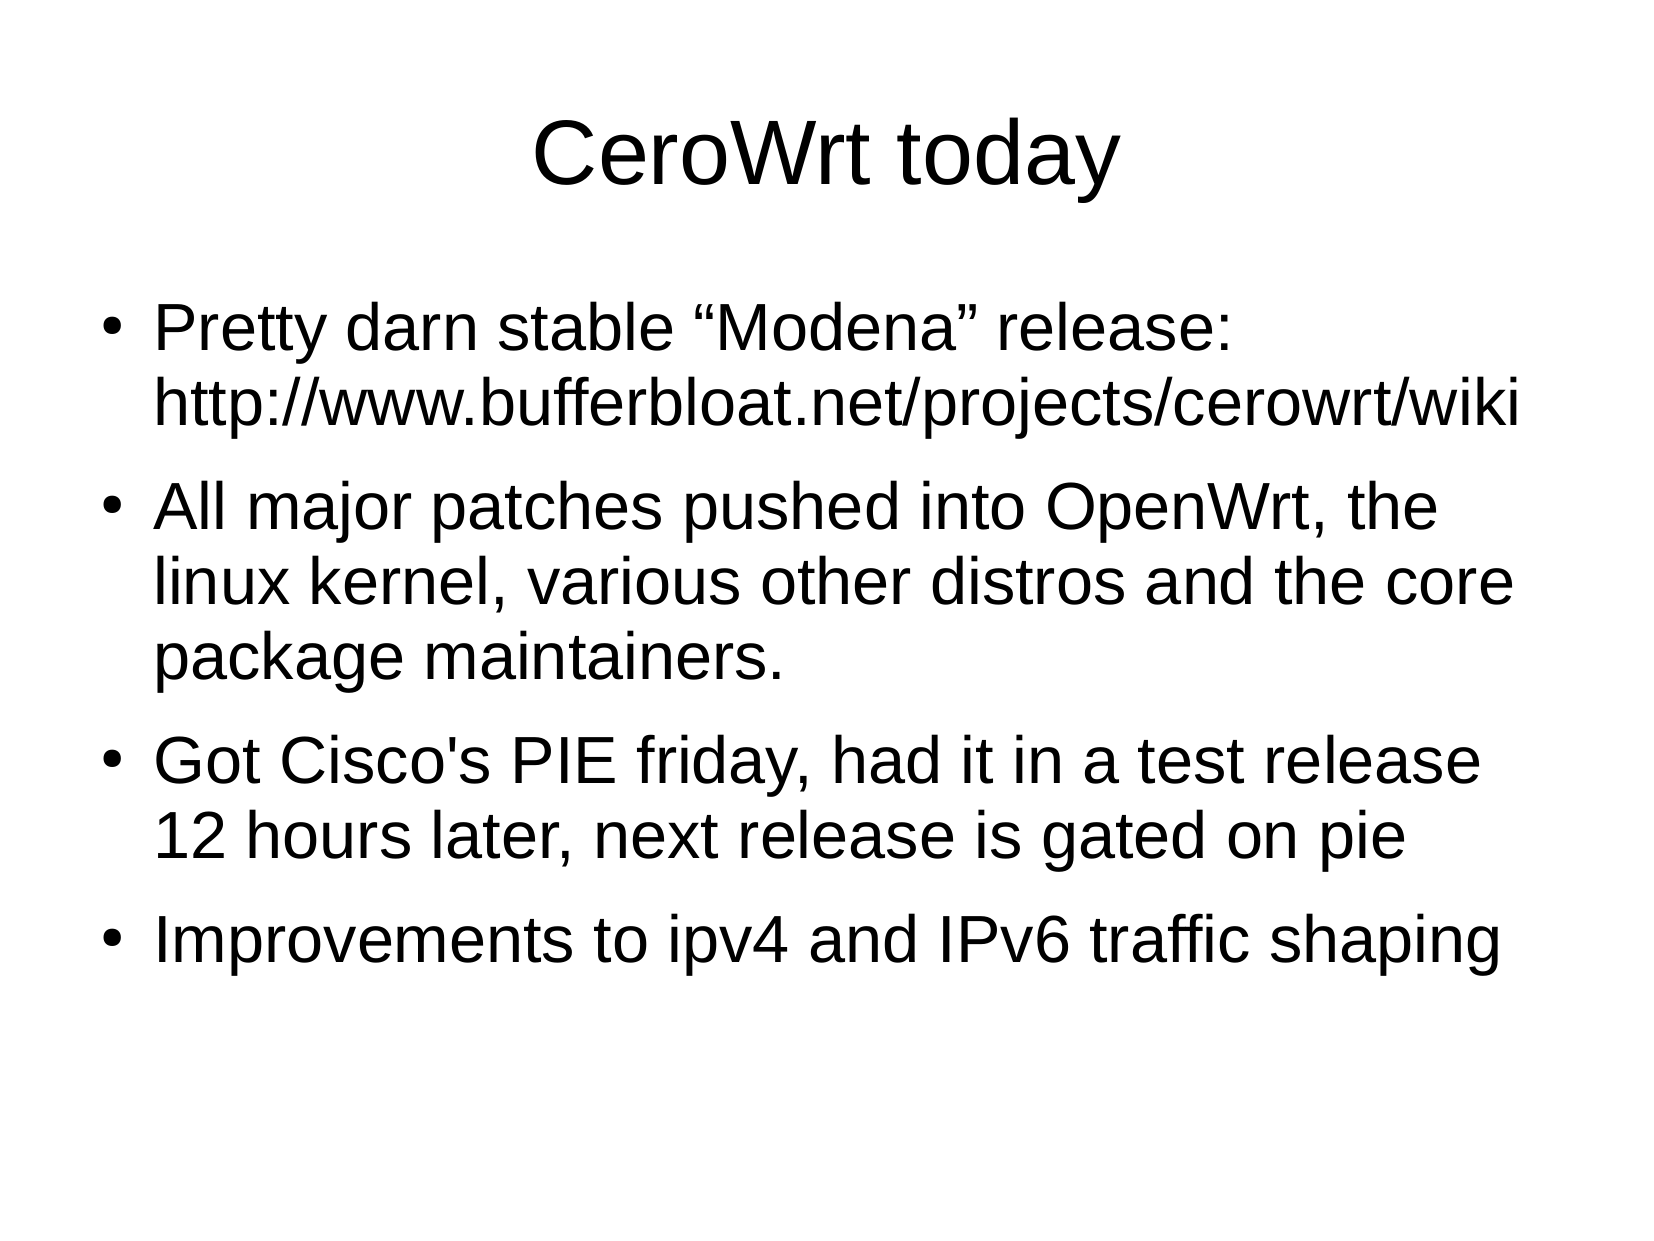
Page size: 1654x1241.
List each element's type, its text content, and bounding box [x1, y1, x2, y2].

list Pretty darn stable “Modena” release: http://www.bufferbloat.net/projects/cerowrt/wiki All major patches pushed into OpenWrt, the linux kernel, various other distros and the core package maintainers. Got Cisco's PIE friday, had it in a test release 12 hours later, next release is gated on pie Improvements to ipv4 and IPv6 traffic shaping [82, 290, 1538, 1010]
title CeroWrt today [82, 49, 1571, 257]
